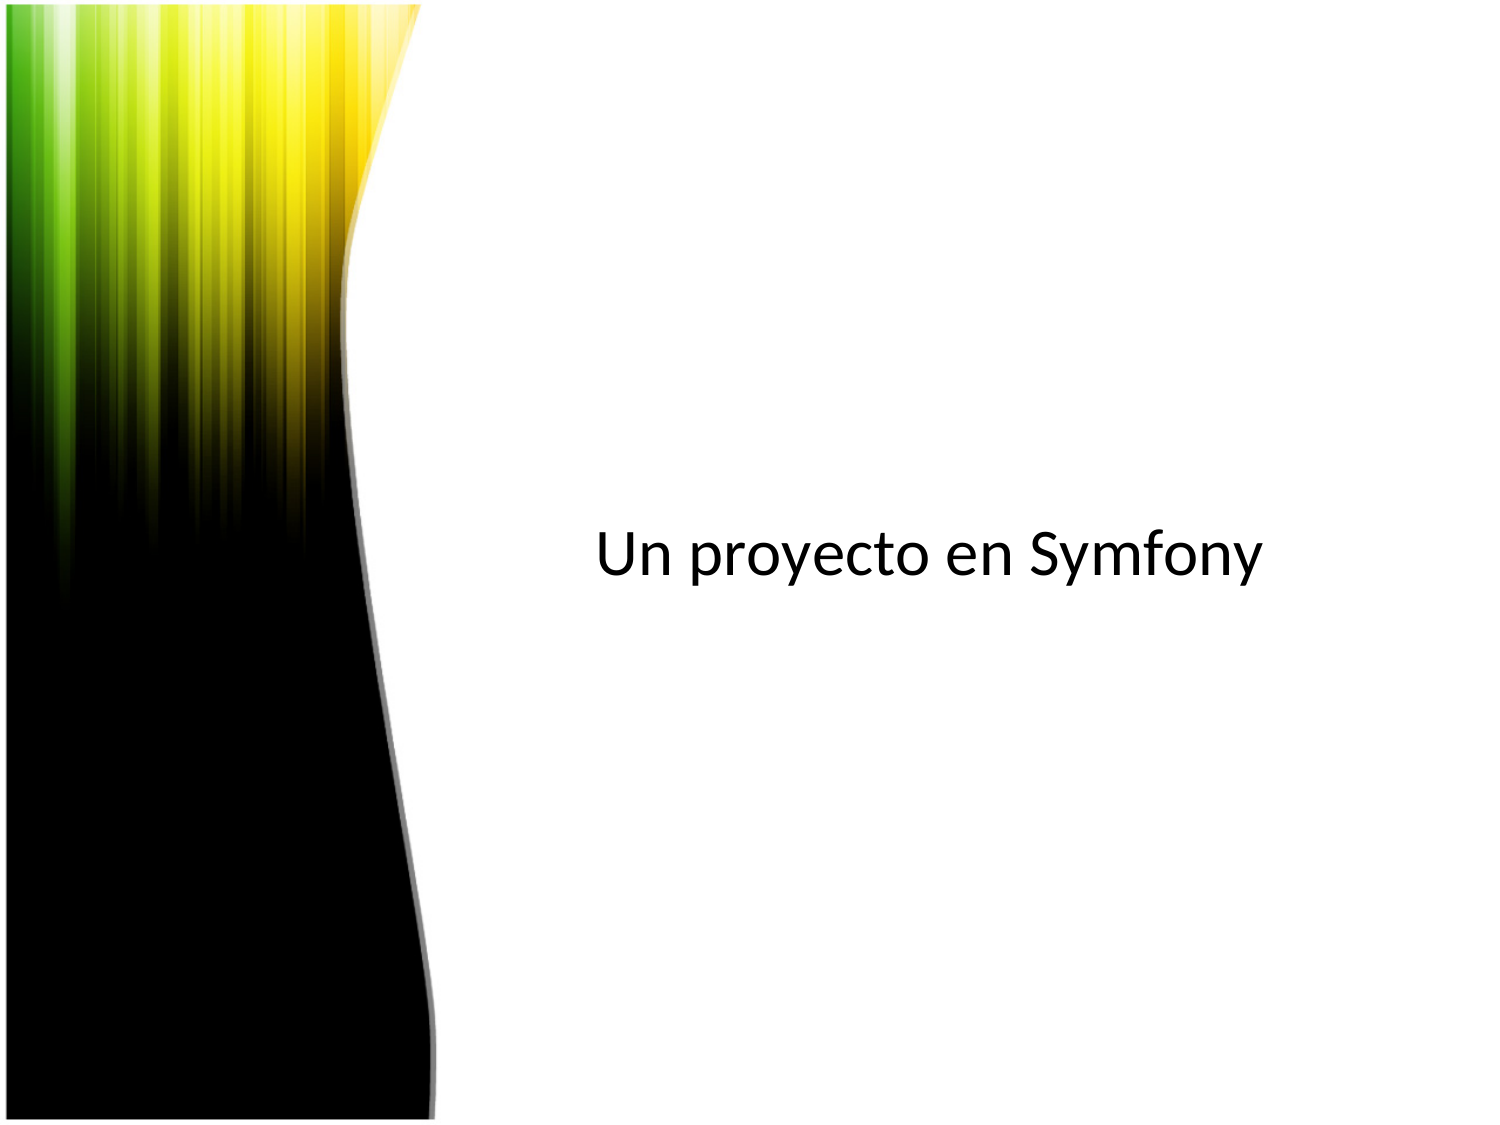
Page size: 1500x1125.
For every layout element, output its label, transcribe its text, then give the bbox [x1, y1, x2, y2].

subtitle Un proyecto en Symfony [442, 64, 1418, 1034]
picture [0, 0, 1500, 1125]
